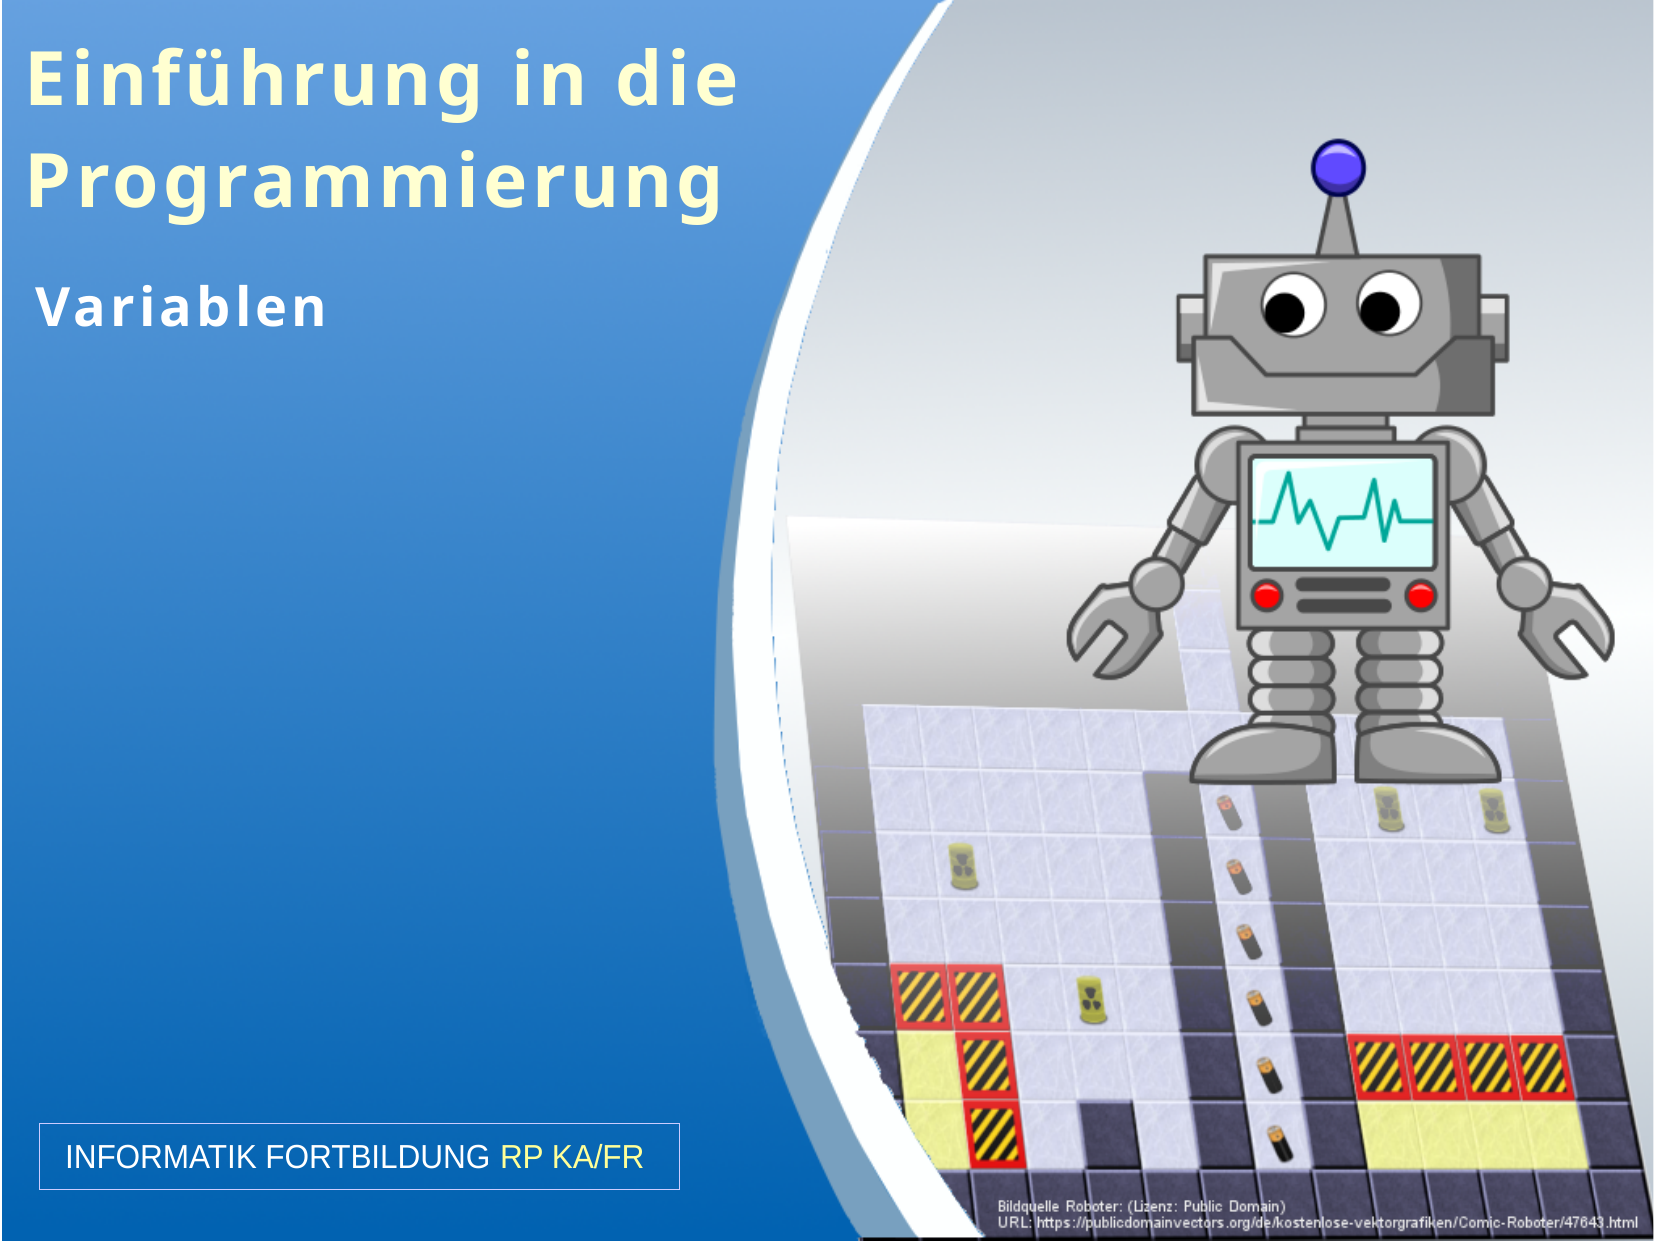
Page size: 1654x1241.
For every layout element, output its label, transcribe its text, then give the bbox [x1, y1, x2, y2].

text_box INFORMATIK FORTBILDUNG RP KA/FR [39, 1123, 680, 1190]
text_box Einführung in die Programmierung [10, 18, 1036, 383]
text_box Variablen [20, 261, 804, 548]
picture [2, 0, 1654, 1241]
